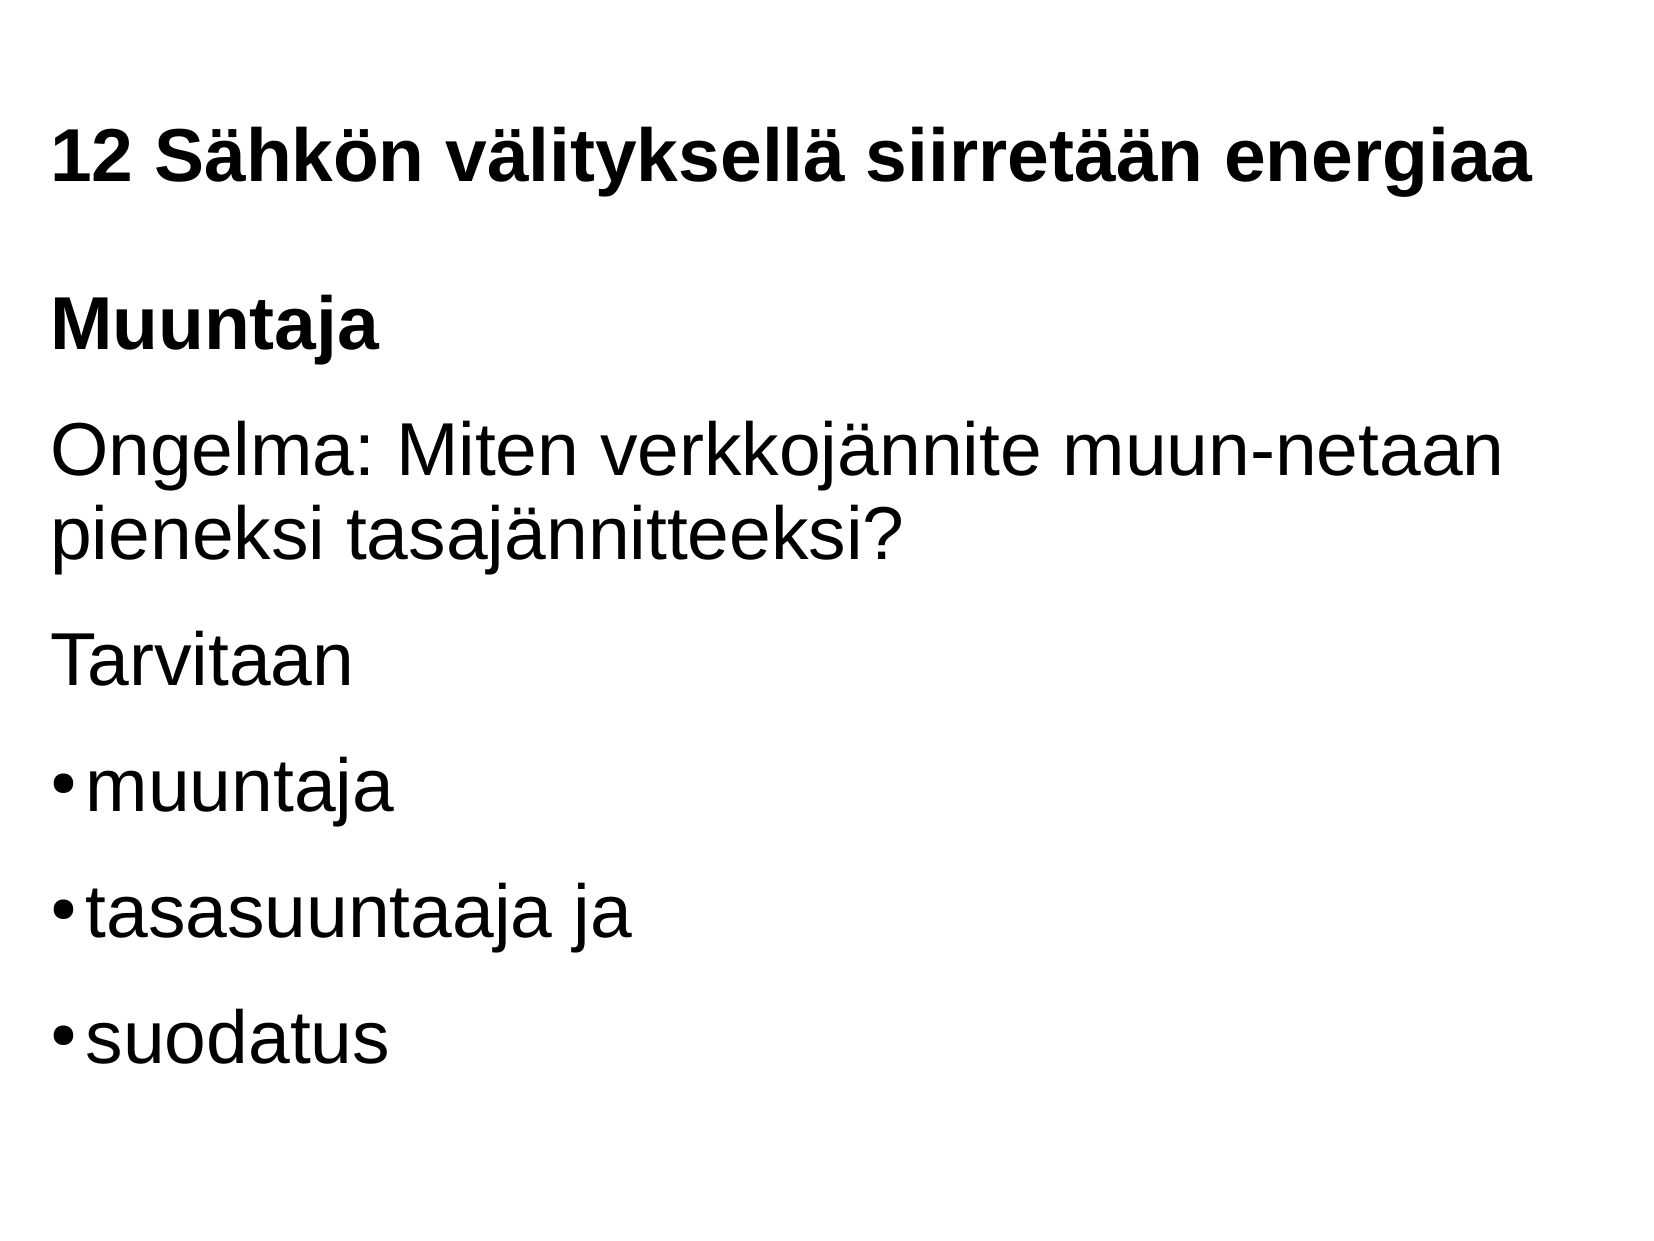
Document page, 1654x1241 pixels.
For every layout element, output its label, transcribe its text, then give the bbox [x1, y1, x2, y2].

text_box 12 Sähkön välityksellä siirretään energiaa Muuntaja Ongelma: Miten verkkojännite muun-netaan pieneksi tasajännitteeksi? Tarvitaan muuntaja tasasuuntaaja ja suodatus [35, 106, 1595, 1241]
